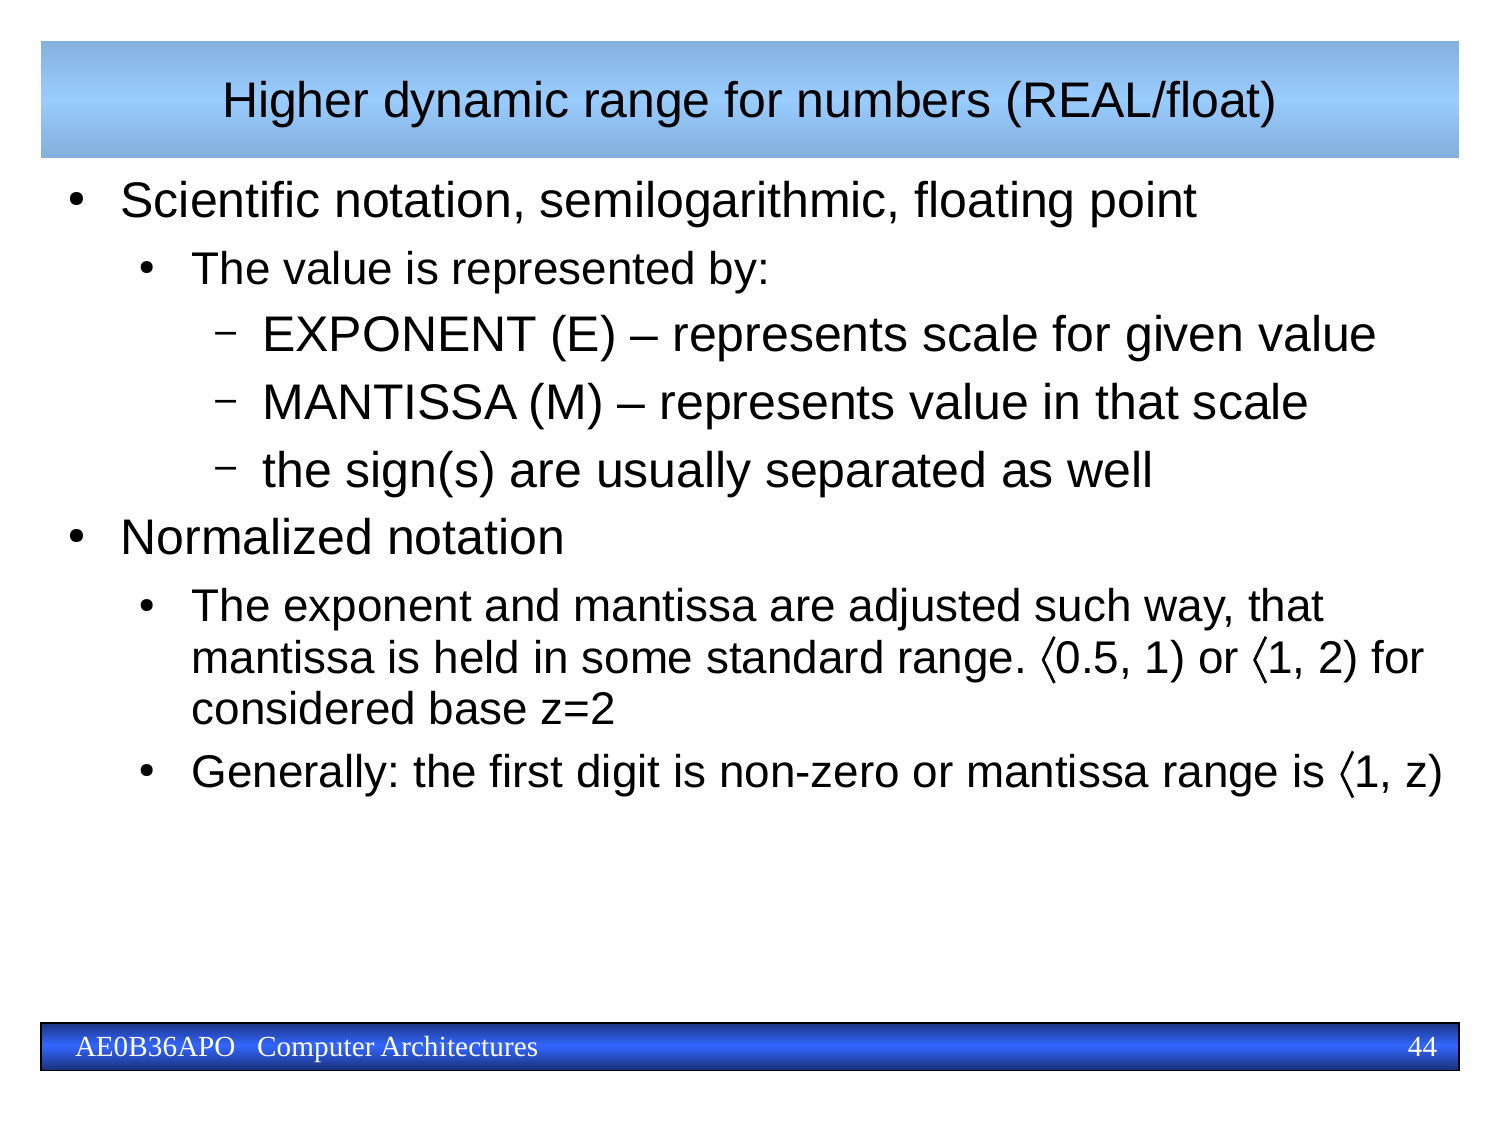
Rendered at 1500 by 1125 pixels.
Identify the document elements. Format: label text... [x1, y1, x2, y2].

list Scientific notation, semilogarithmic, floating point The value is represented by: EXPONENT (E) – represents scale for given value MANTISSA (M) – represents value in that scale the sign(s) are usually separated as well Normalized notation The exponent and mantissa are adjusted such way, that mantissa is held in some standard range. 〈0.5, 1) or 〈1, 2) for considered base z=2 Generally: the first digit is non-zero or mantissa range is 〈1, z) [49, 172, 1450, 938]
title Higher dynamic range for numbers (REAL/float) [41, 41, 1459, 158]
